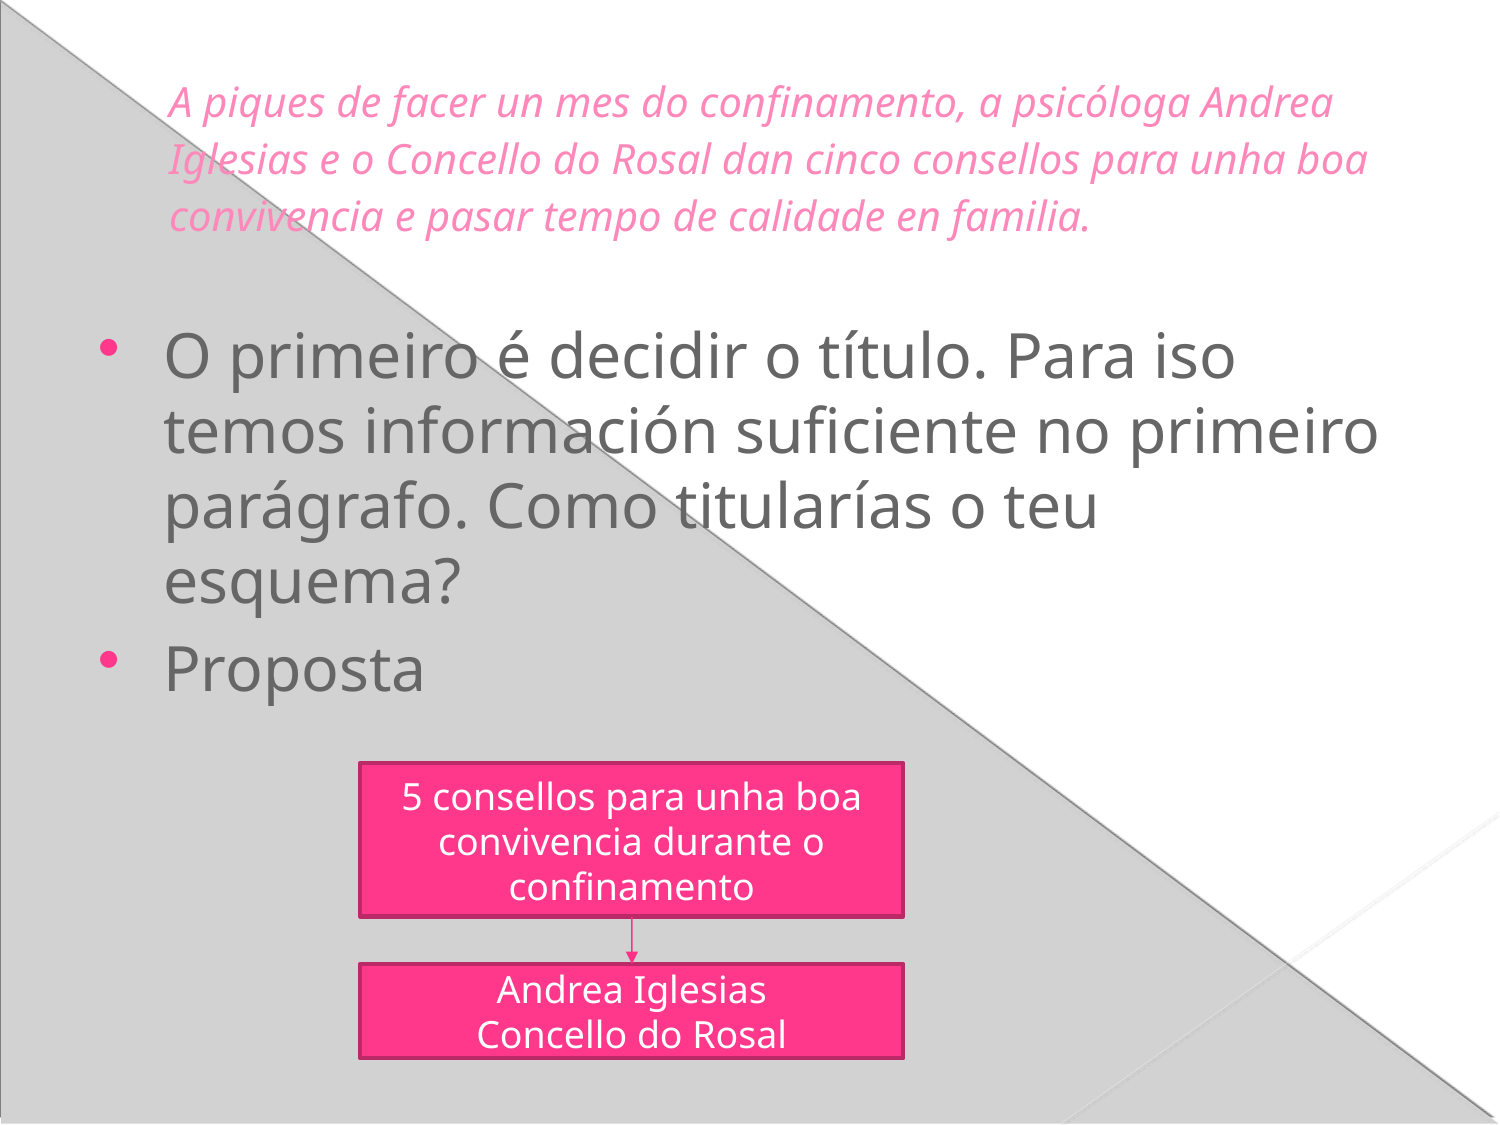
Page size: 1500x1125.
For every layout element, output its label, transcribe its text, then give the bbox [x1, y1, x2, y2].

text_box O primeiro é decidir o título. Para iso temos información suficiente no primeiro parágrafo. Como titularías o teu esquema? Proposta [74, 308, 1425, 1059]
text_box Andrea Iglesias Concello do Rosal [360, 964, 904, 1059]
text_box 5 consellos para unha boa convivencia durante o confinamento [360, 763, 904, 917]
text_box A piques de facer un mes do confinamento, a psicóloga Andrea Iglesias e o Concello do Rosal dan cinco consellos para unha boa convivencia e pasar tempo de calidade en familia. [74, 43, 1425, 274]
